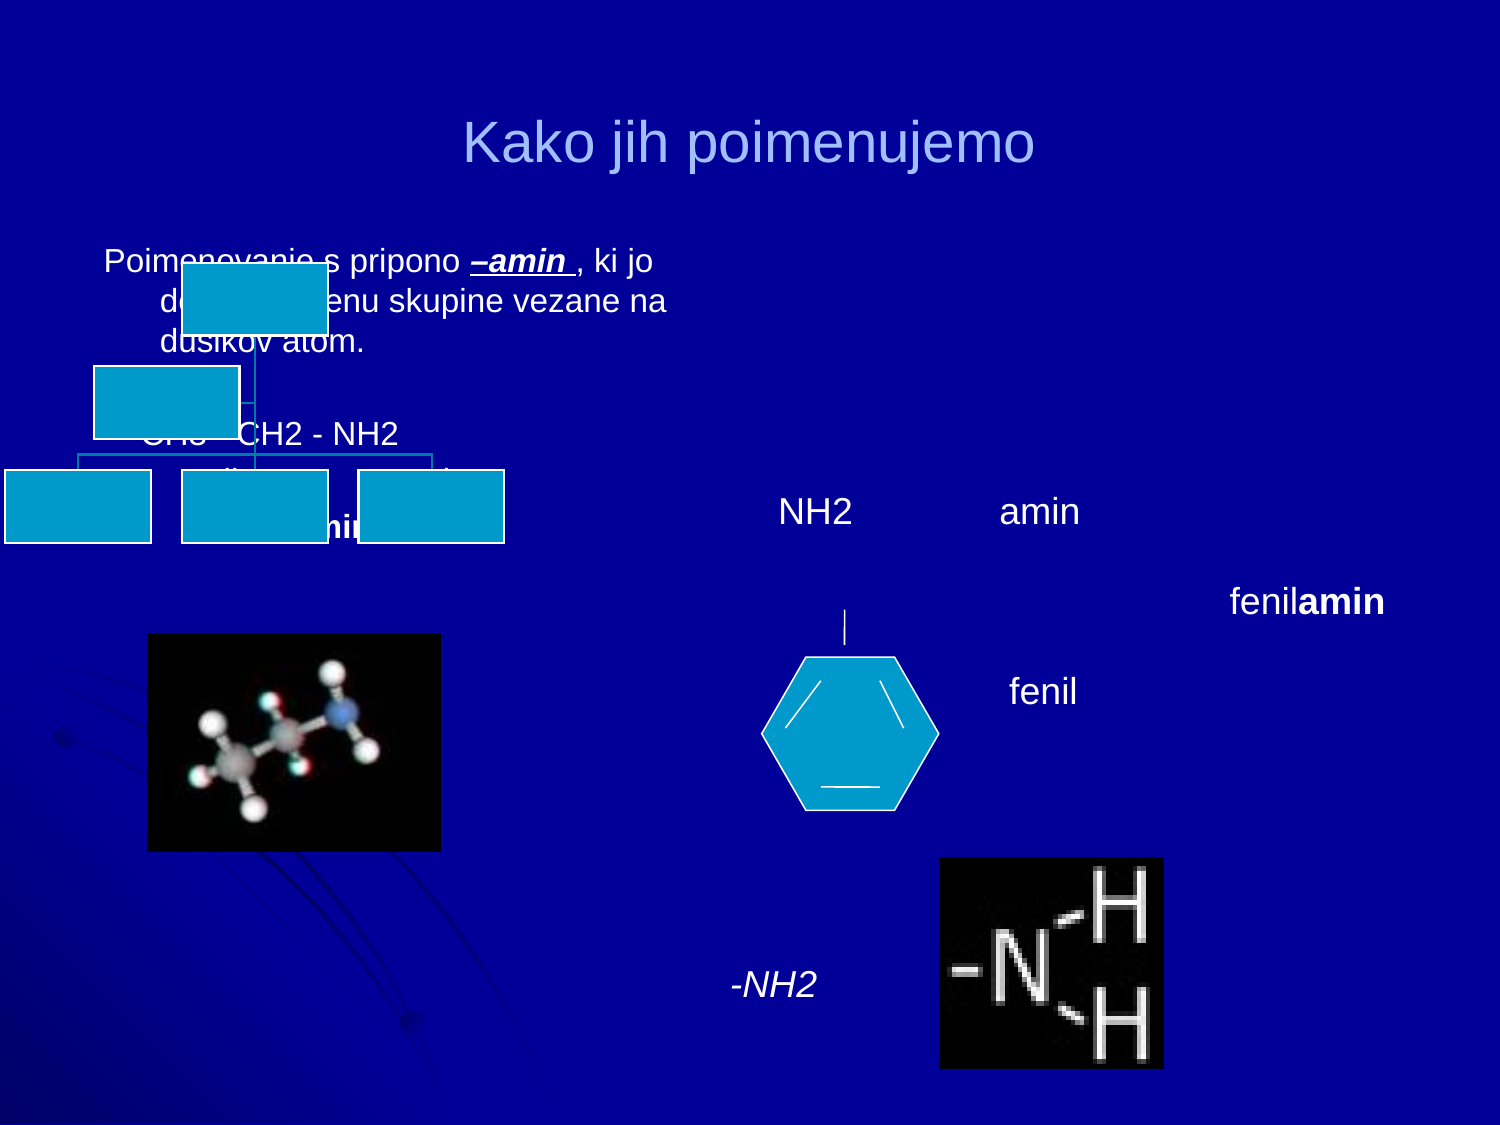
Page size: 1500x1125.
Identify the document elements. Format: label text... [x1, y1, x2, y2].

text_box [93, 366, 240, 440]
text_box [5, 469, 152, 543]
text_box -NH2 [714, 952, 832, 1013]
list Poimenovanje s pripono –amin , ki jo dodamo imenu skupine vezane na dušikov atom. CH3 - CH2 - NH2 etil + amin etilamin [88, 231, 751, 975]
picture [147, 633, 441, 852]
picture [939, 857, 1164, 1069]
title Kako jih poimenujemo [75, 45, 1425, 233]
text_box [181, 262, 328, 336]
text_box [181, 469, 328, 543]
text_box NH2 amin fenilamin fenil [763, 479, 1500, 773]
text_box [784, 773, 917, 811]
text_box [358, 469, 505, 543]
